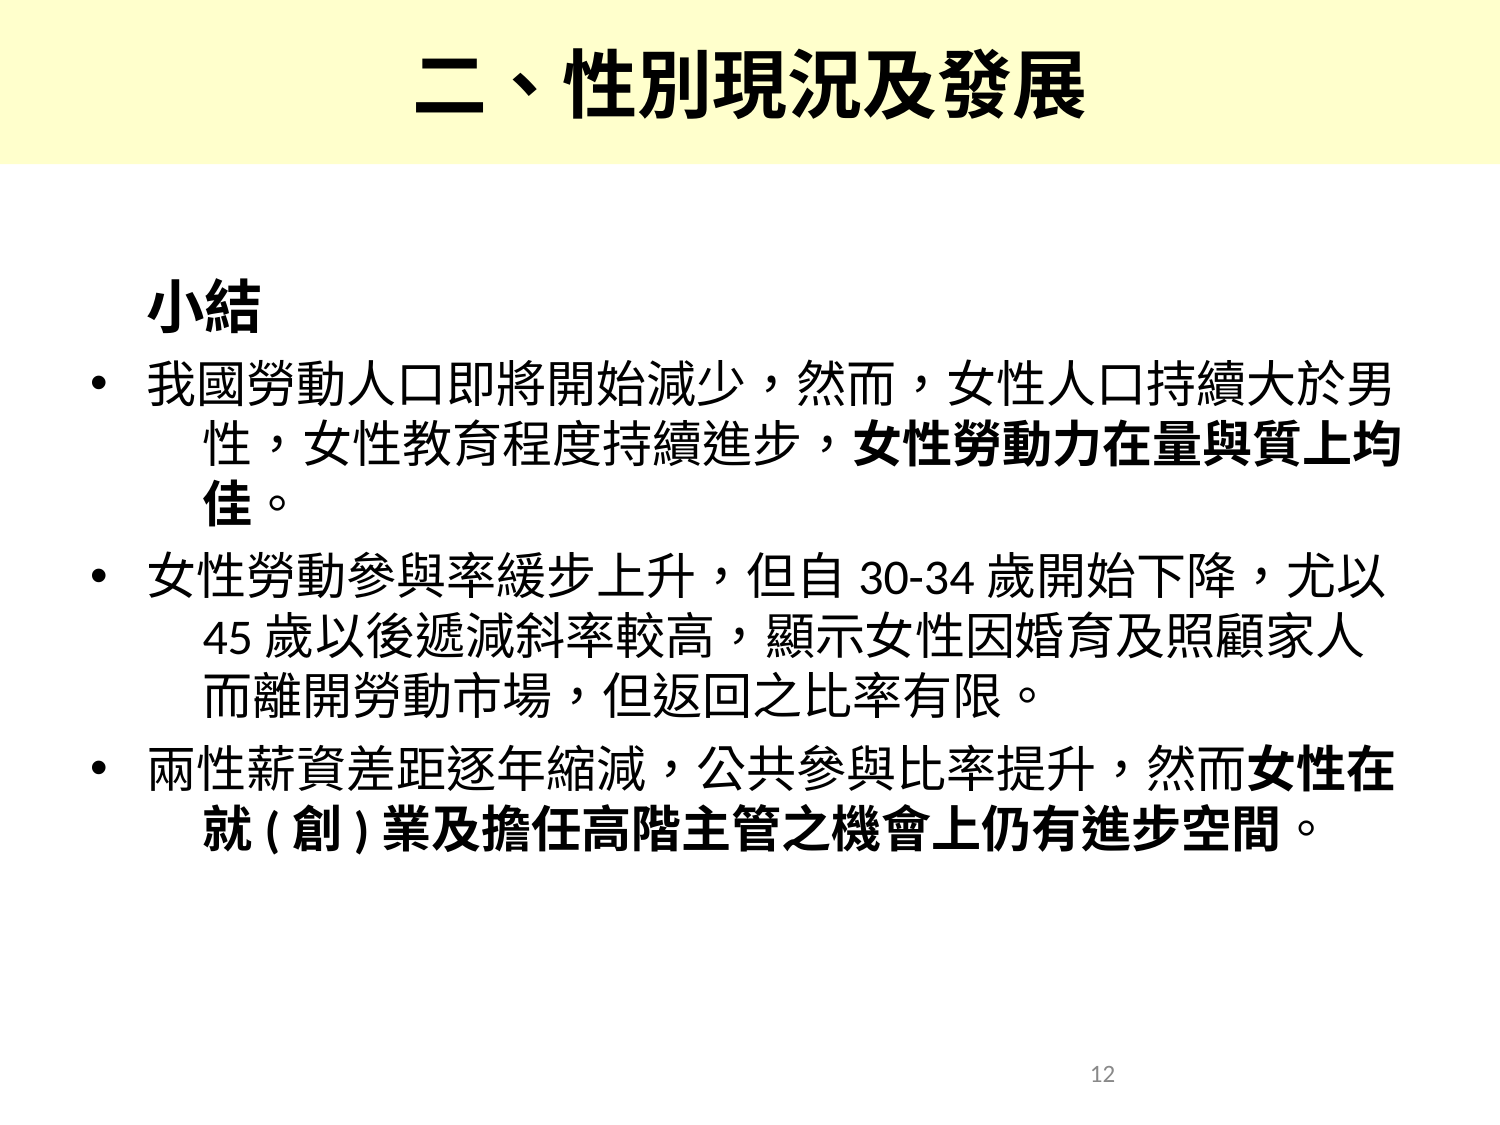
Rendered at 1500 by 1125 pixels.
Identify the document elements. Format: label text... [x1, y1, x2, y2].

title 二、性別現況及發展 [0, 0, 1500, 165]
text_box [1074, 1042, 1426, 1103]
list 小結 我國勞動人口即將開始減少，然而，女性人口持續大於男性，女性教育程度持續進步，女性勞動力在量與質上均佳。 女性勞動參與率緩步上升，但自30-34歲開始下降，尤以45歲以後遞減斜率較高，顯示女性因婚育及照顧家人而離開勞動市場，但返回之比率有限。 兩性薪資差距逐年縮減，公共參與比率提升，然而女性在就(創)業及擔任高階主管之機會上仍有進步空間。 [75, 262, 1426, 1005]
